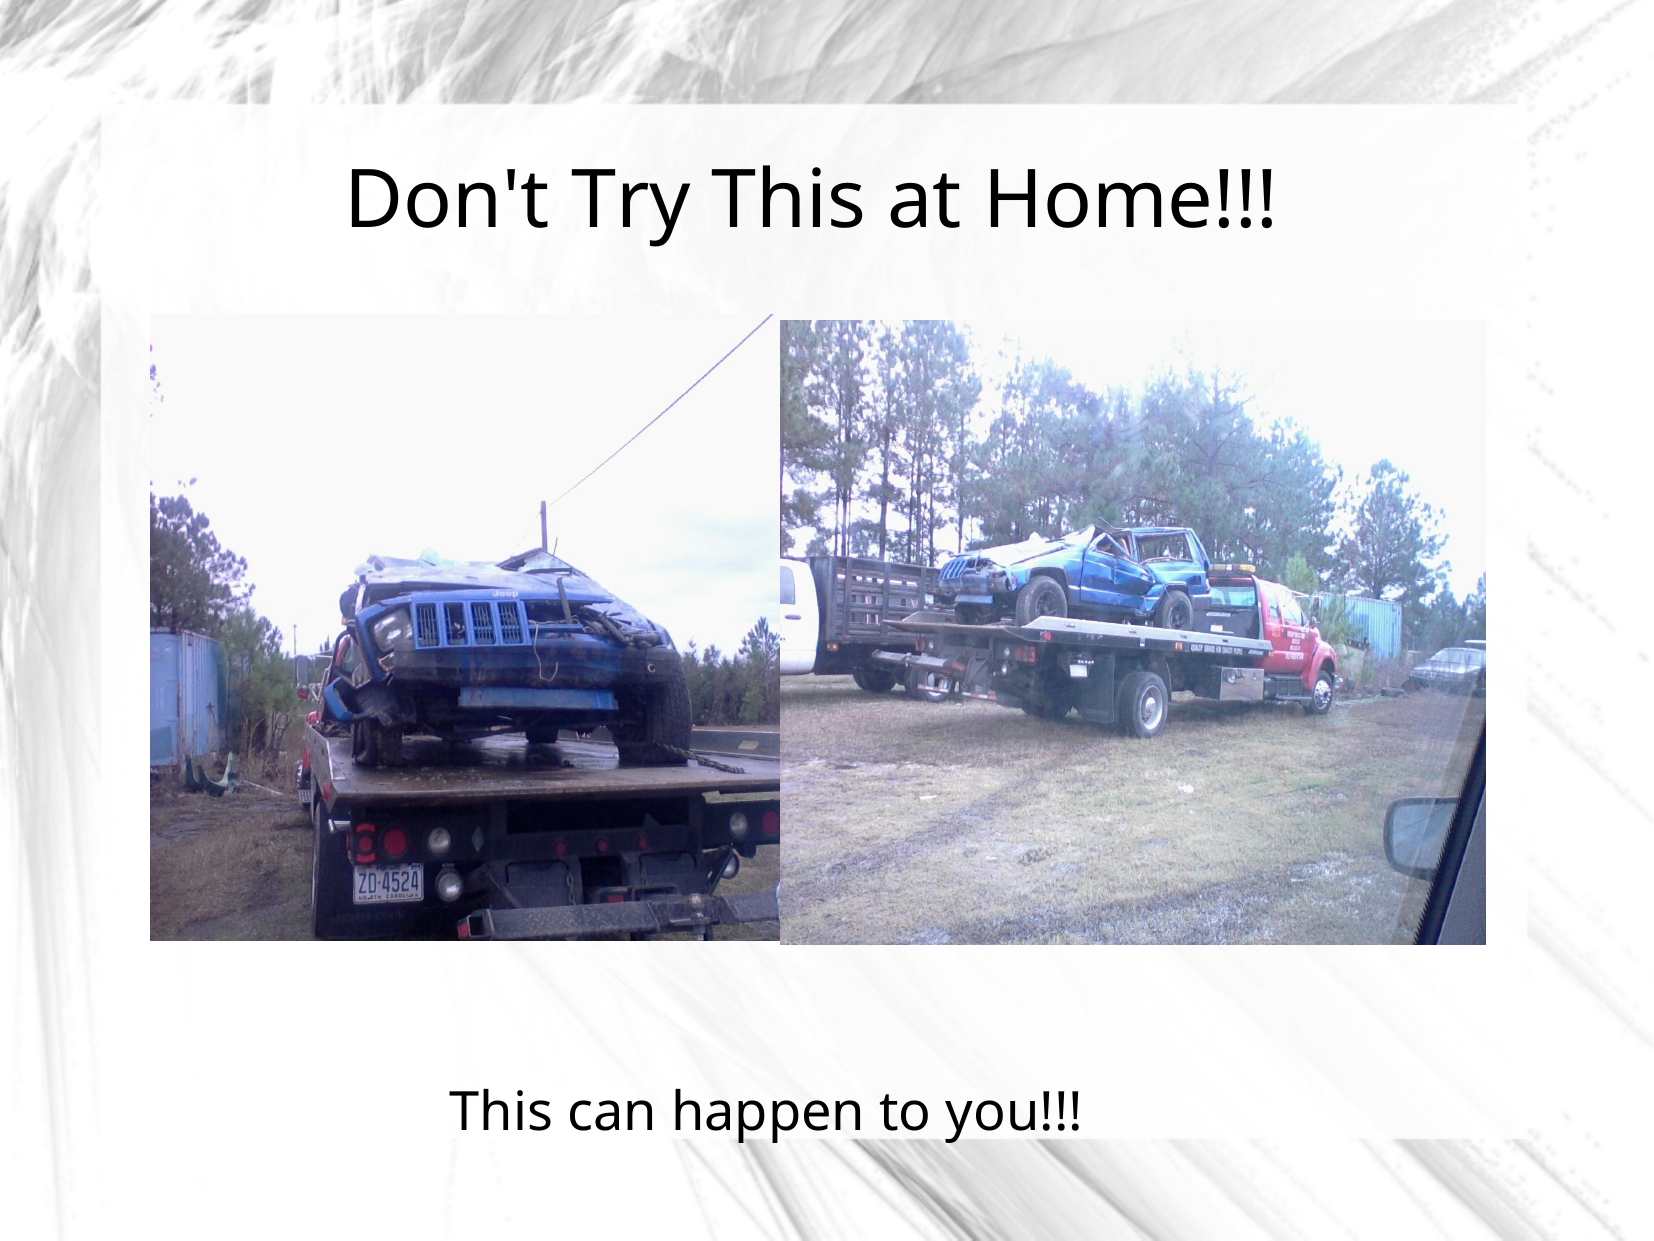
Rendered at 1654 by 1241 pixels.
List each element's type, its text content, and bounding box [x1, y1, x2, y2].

title Don't Try This at Home!!! [118, 112, 1506, 281]
text_box This can happen to you!!! [435, 1065, 1306, 1143]
picture [0, 0, 1654, 1241]
